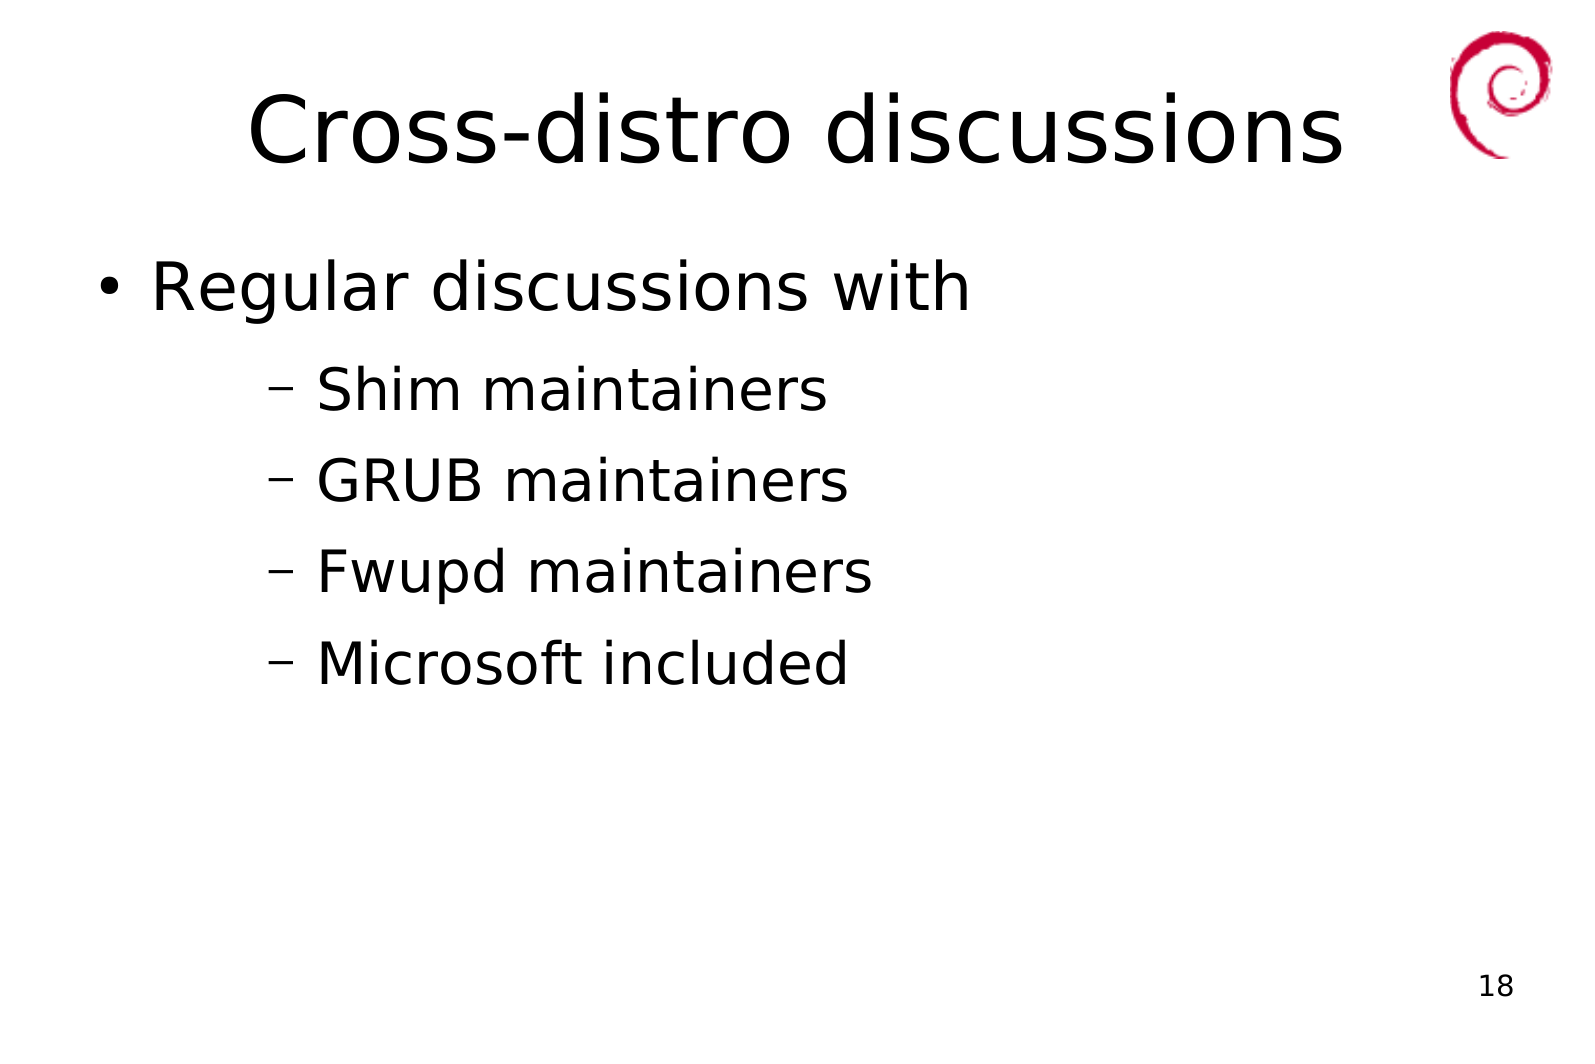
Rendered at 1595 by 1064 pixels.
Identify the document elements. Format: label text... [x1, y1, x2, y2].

title Cross-distro discussions [79, 42, 1515, 220]
list Regular discussions with Shim maintainers GRUB maintainers Fwupd maintainers Microsoft included [79, 248, 1515, 951]
picture [1450, 31, 1555, 159]
